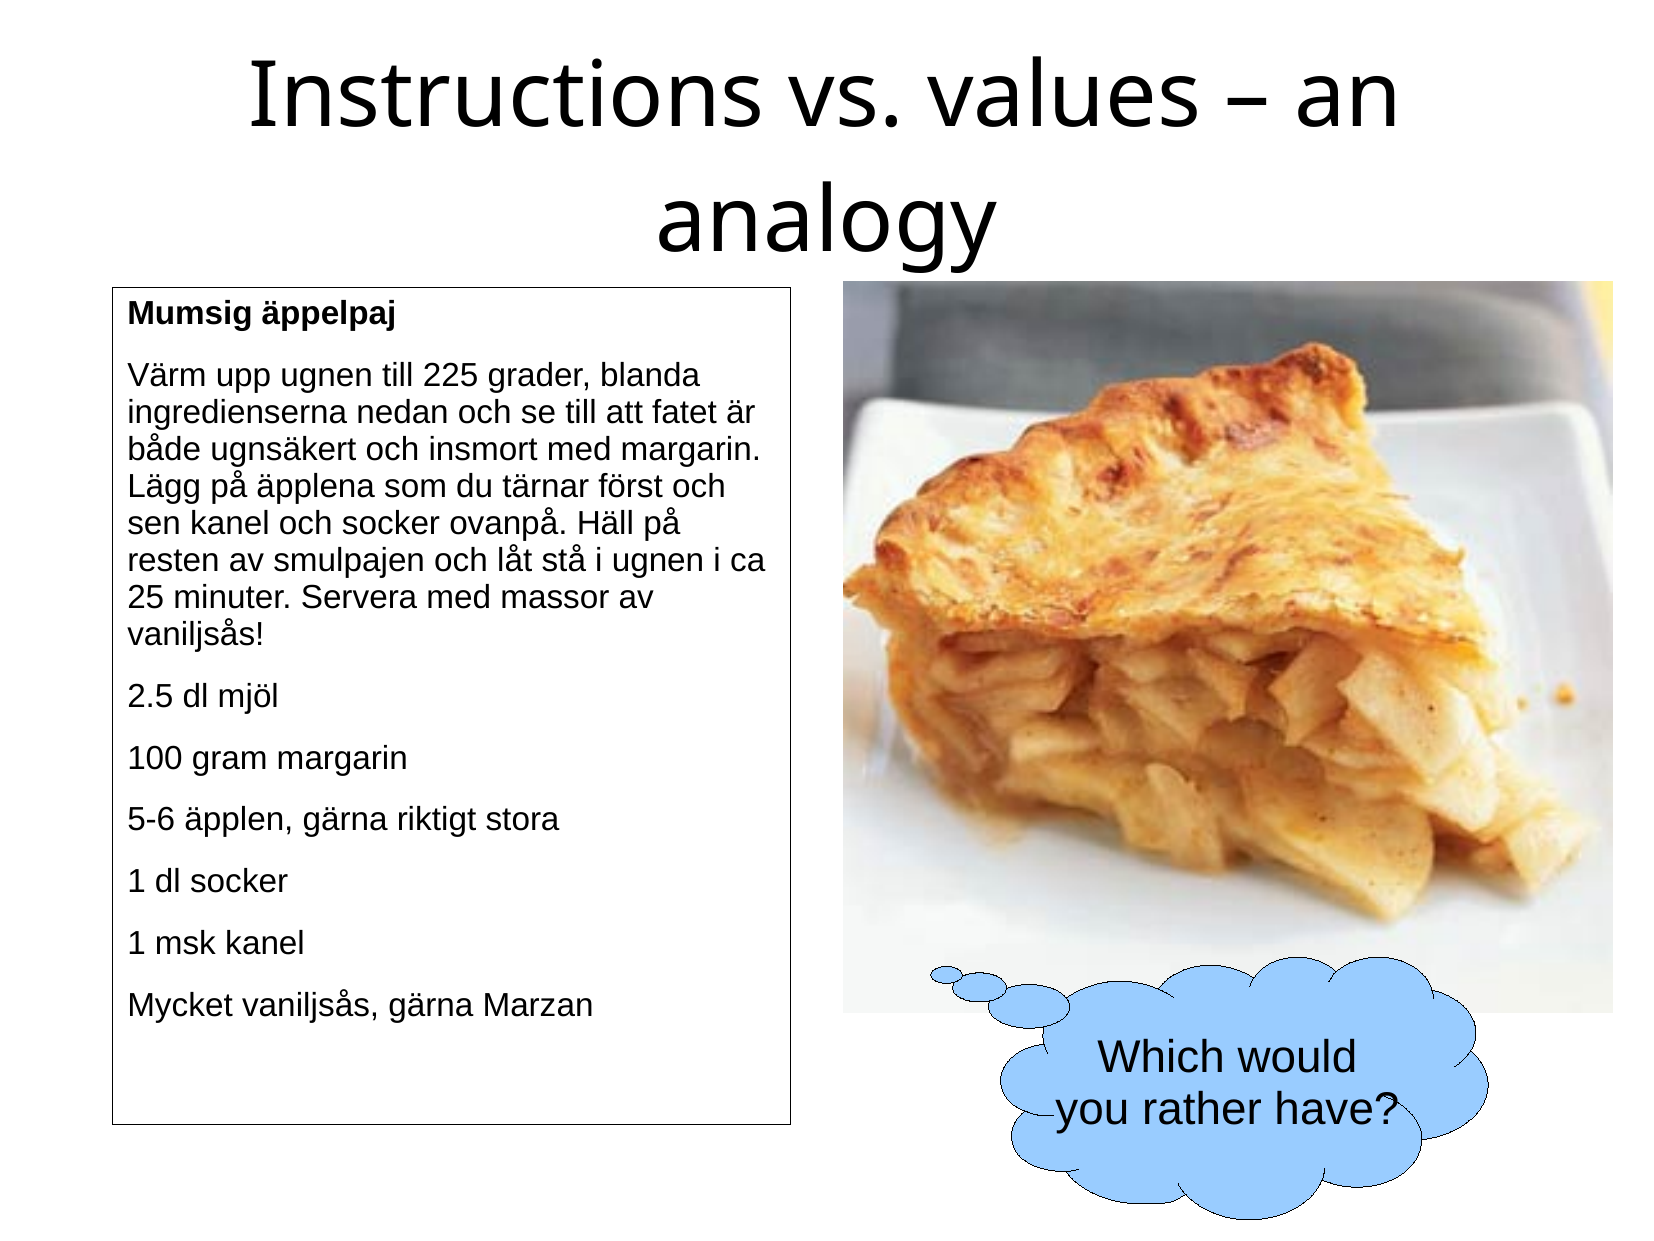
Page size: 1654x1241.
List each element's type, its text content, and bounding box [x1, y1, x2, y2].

picture [843, 281, 1613, 1013]
text_box Mumsig äppelpaj Värm upp ugnen till 225 grader, blanda ingredienserna nedan och se till att fatet är både ugnsäkert och insmort med margarin. Lägg på äpplena som du tärnar först och sen kanel och socker ovanpå. Häll på resten av smulpajen och låt stå i ugnen i ca 25 minuter. Servera med massor av vaniljsås! 2.5 dl mjöl 100 gram margarin 5-6 äpplen, gärna riktigt stora 1 dl socker 1 msk kanel Mycket vaniljsås, gärna Marzan [112, 287, 791, 1125]
text_box Which would you rather have? [930, 957, 1489, 1220]
title Instructions vs. values – an analogy [82, 56, 1571, 250]
